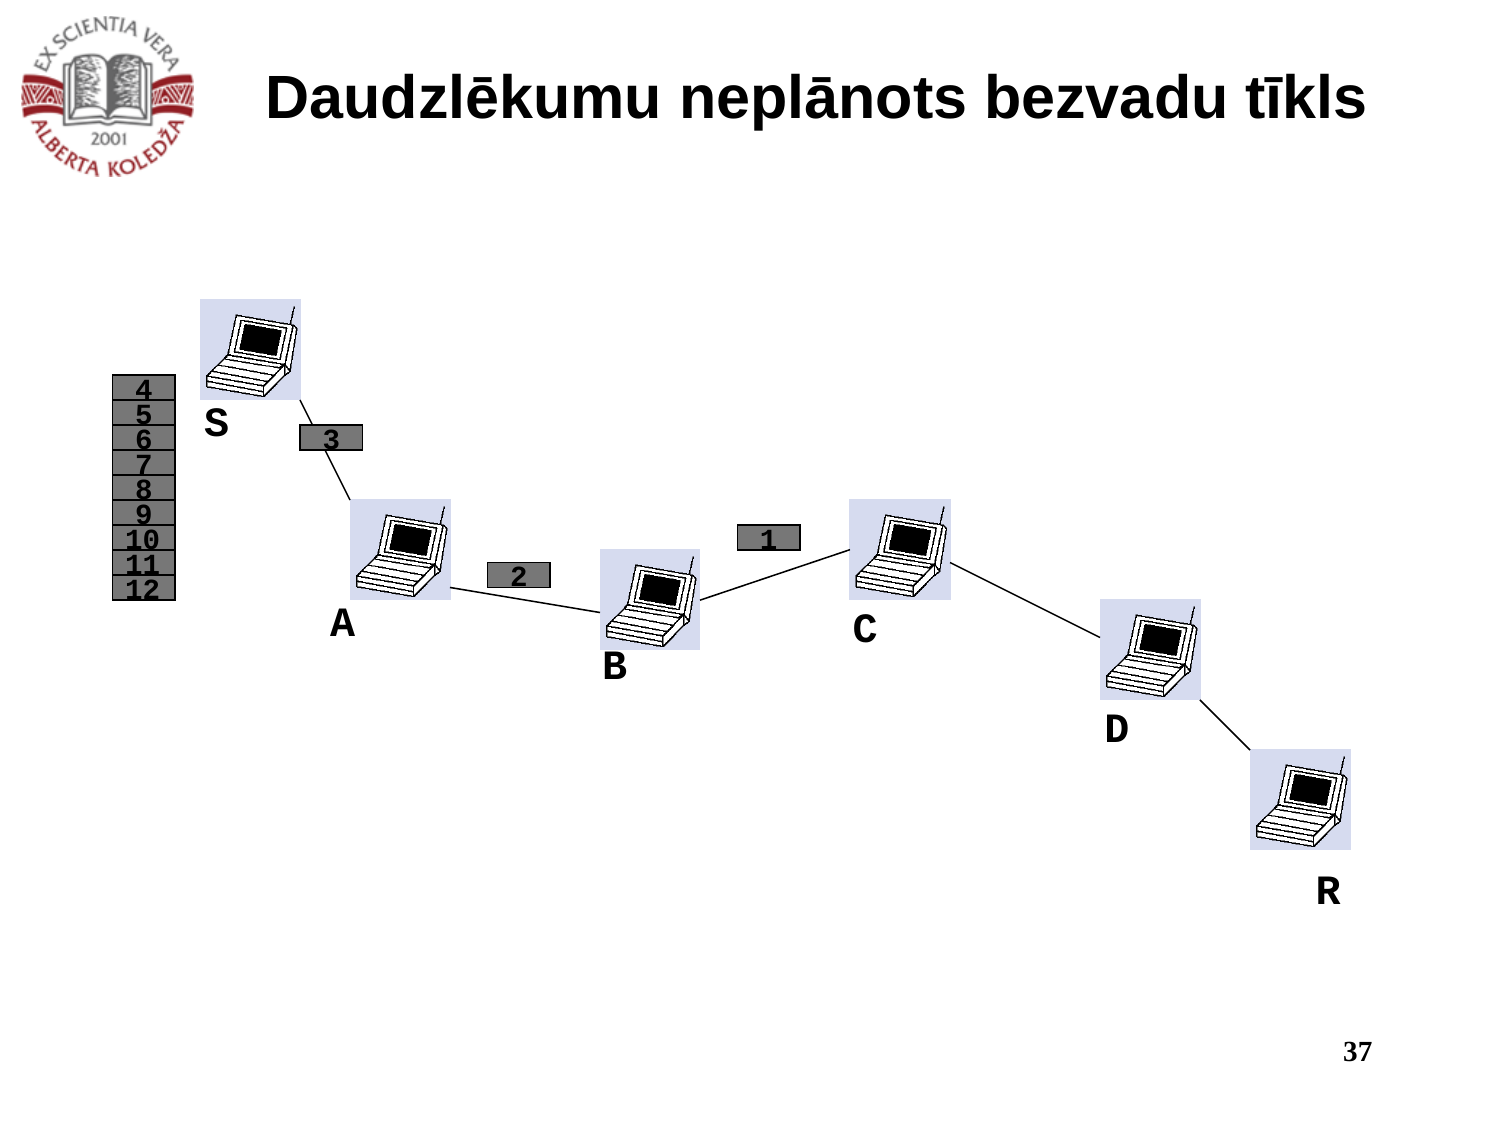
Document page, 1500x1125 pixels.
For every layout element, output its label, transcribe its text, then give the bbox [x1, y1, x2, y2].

text_box 4 [112, 374, 175, 399]
chart [350, 500, 451, 601]
text_box 7 [112, 449, 175, 474]
text_box C [837, 592, 893, 659]
picture [21, 16, 194, 177]
text_box A [315, 587, 370, 653]
text_box 6 [112, 424, 175, 449]
title Daudzlēkumu neplānots bezvadu tīkls [187, 44, 1425, 150]
text_box S [189, 387, 244, 454]
chart [1250, 750, 1351, 850]
text_box 5 [112, 399, 175, 424]
text_box D [1089, 692, 1145, 759]
chart [600, 549, 700, 651]
text_box 3 [300, 424, 363, 450]
text_box 10 [112, 524, 175, 549]
chart [200, 299, 301, 400]
text_box 11 [112, 549, 175, 574]
text_box 9 [112, 499, 175, 524]
text_box 10 [148, 533, 154, 546]
text_box <skaitlis> [1074, 1025, 1388, 1101]
chart [849, 500, 951, 601]
text_box 8 [112, 474, 175, 499]
text_box 2 [487, 562, 550, 588]
chart [1100, 600, 1201, 700]
text_box 1 [737, 524, 800, 550]
text_box 12 [112, 574, 175, 600]
text_box B [587, 630, 642, 696]
text_box R [1300, 855, 1356, 921]
